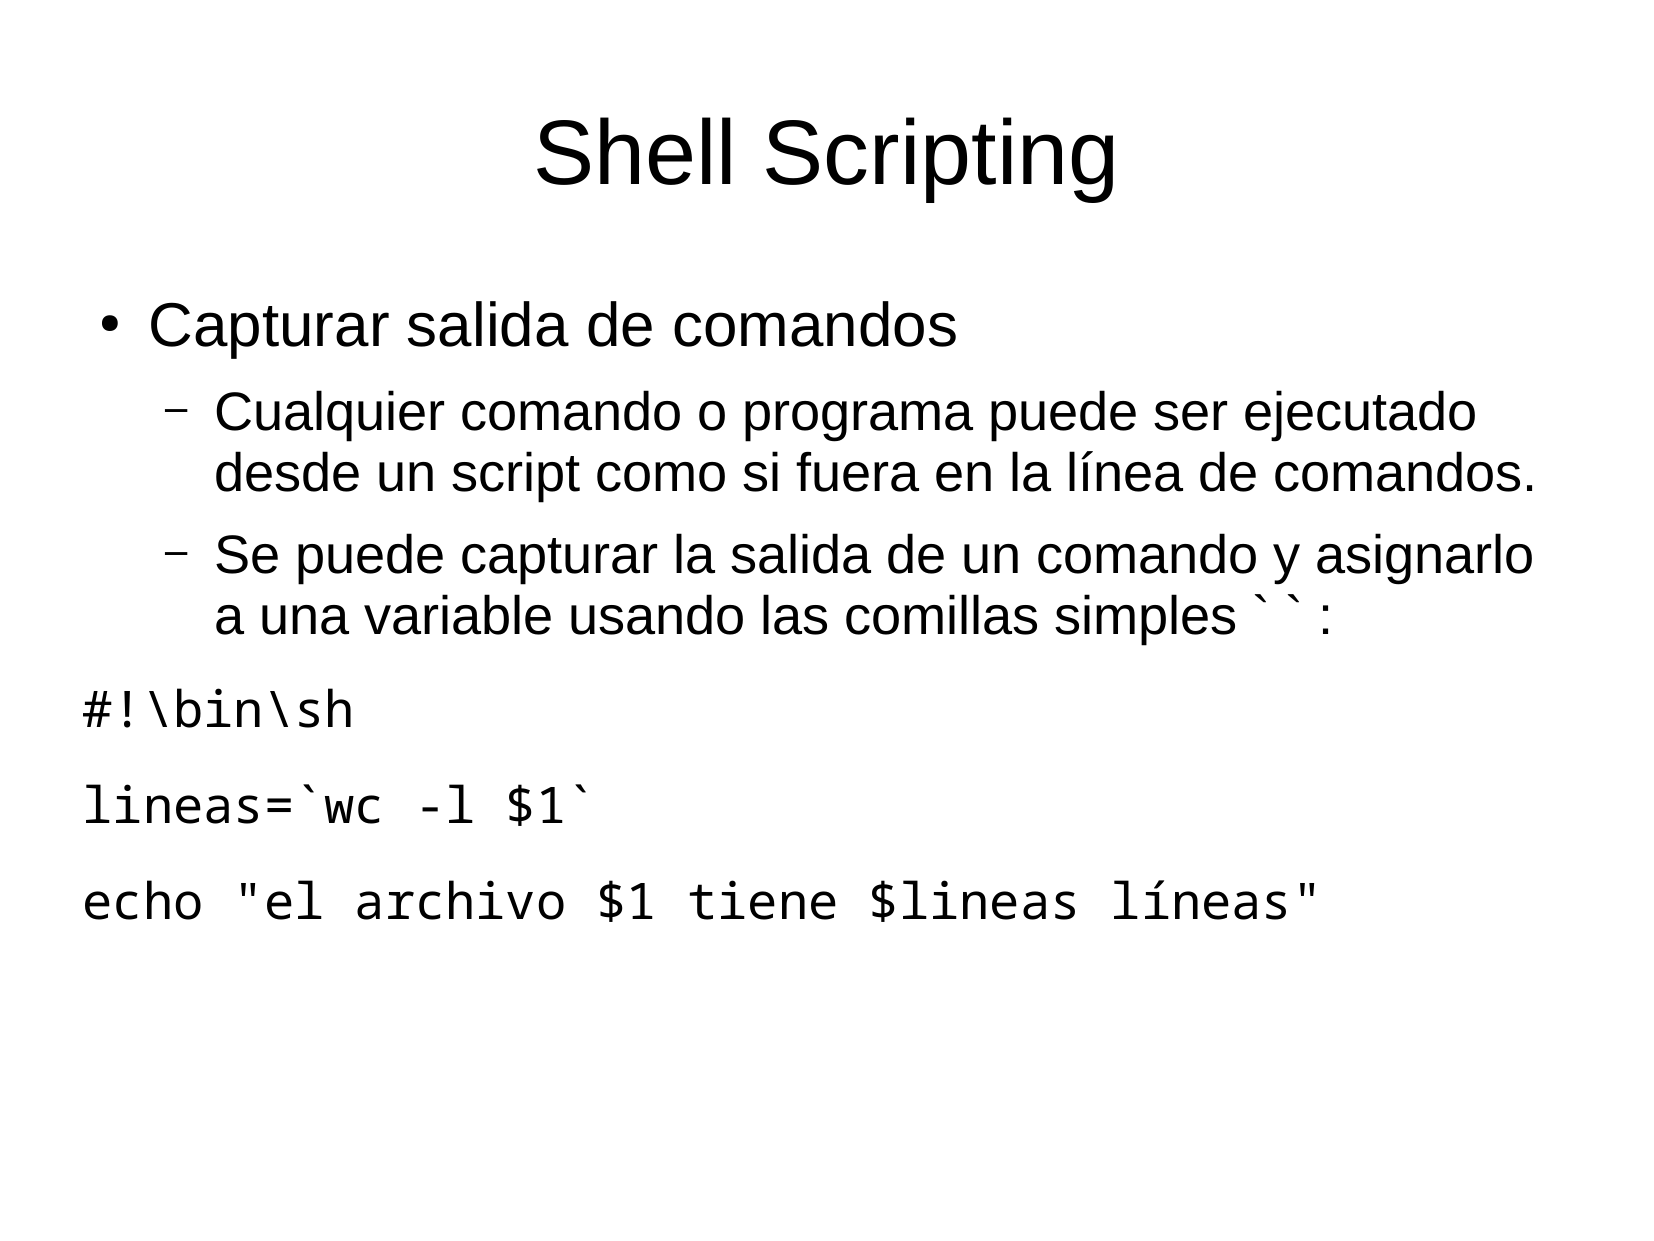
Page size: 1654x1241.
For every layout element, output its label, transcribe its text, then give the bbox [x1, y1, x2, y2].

list Capturar salida de comandos Cualquier comando o programa puede ser ejecutado desde un script como si fuera en la línea de comandos. Se puede capturar la salida de un comando y asignarlo a una variable usando las comillas simples ` ` : #!\bin\sh lineas=`wc -l $1` echo "el archivo $1 tiene $lineas líneas" [82, 290, 1571, 1010]
title Shell Scripting [82, 49, 1571, 257]
